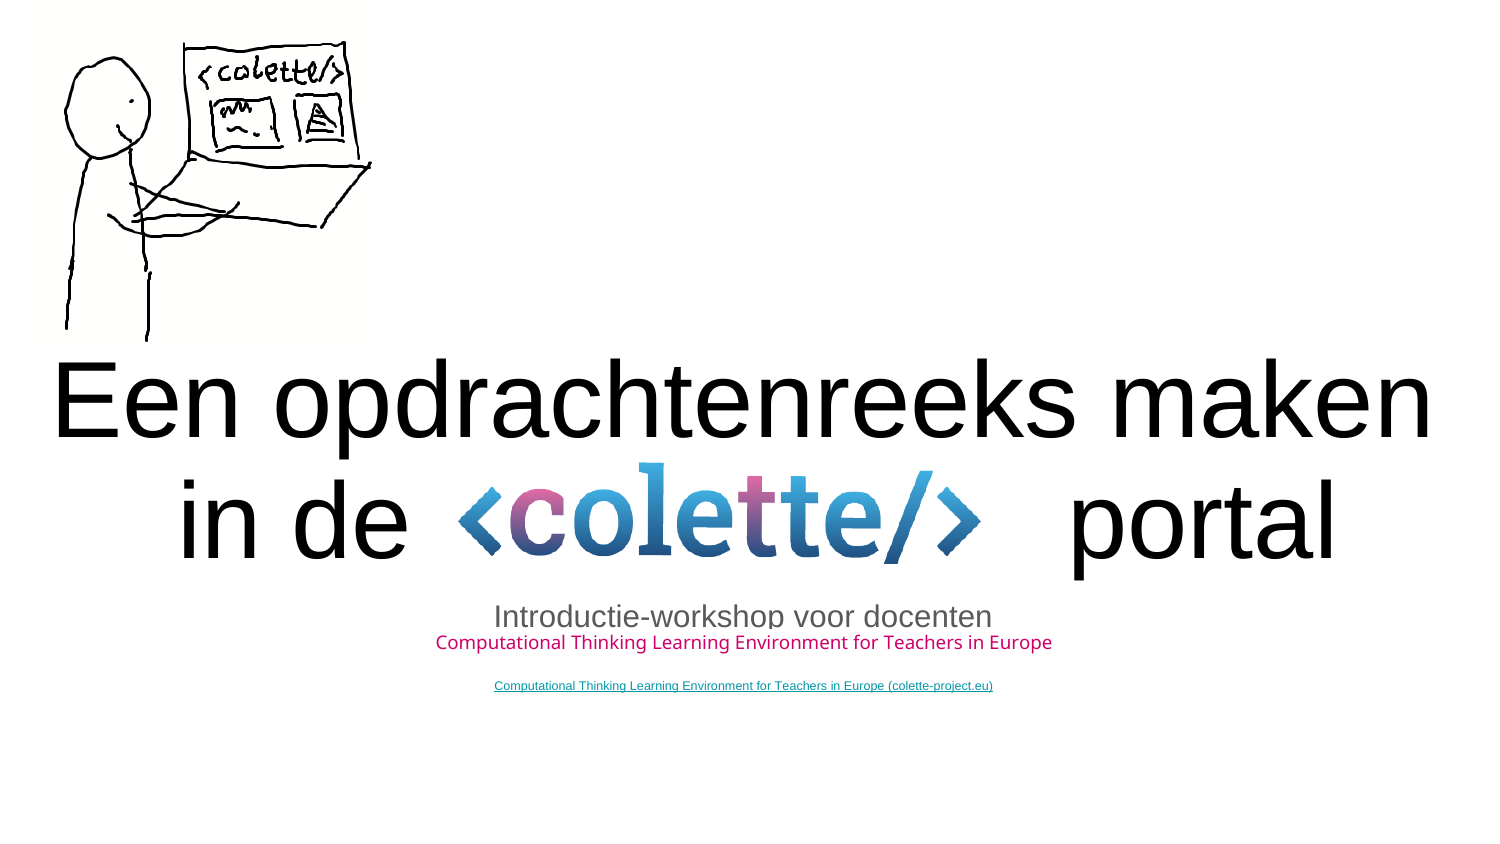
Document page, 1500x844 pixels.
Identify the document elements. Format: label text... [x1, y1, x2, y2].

subtitle Introductie-workshop voor docenten Computational Thinking Learning Environment for Teachers in Europe Computational Thinking Learning Environment for Teachers in Europe (colette-project.eu) [44, 590, 1443, 721]
picture [375, 398, 1063, 628]
picture [26, 0, 379, 350]
title Een opdrachtenreeks maken in de <colette/> portal [34, 228, 1451, 597]
